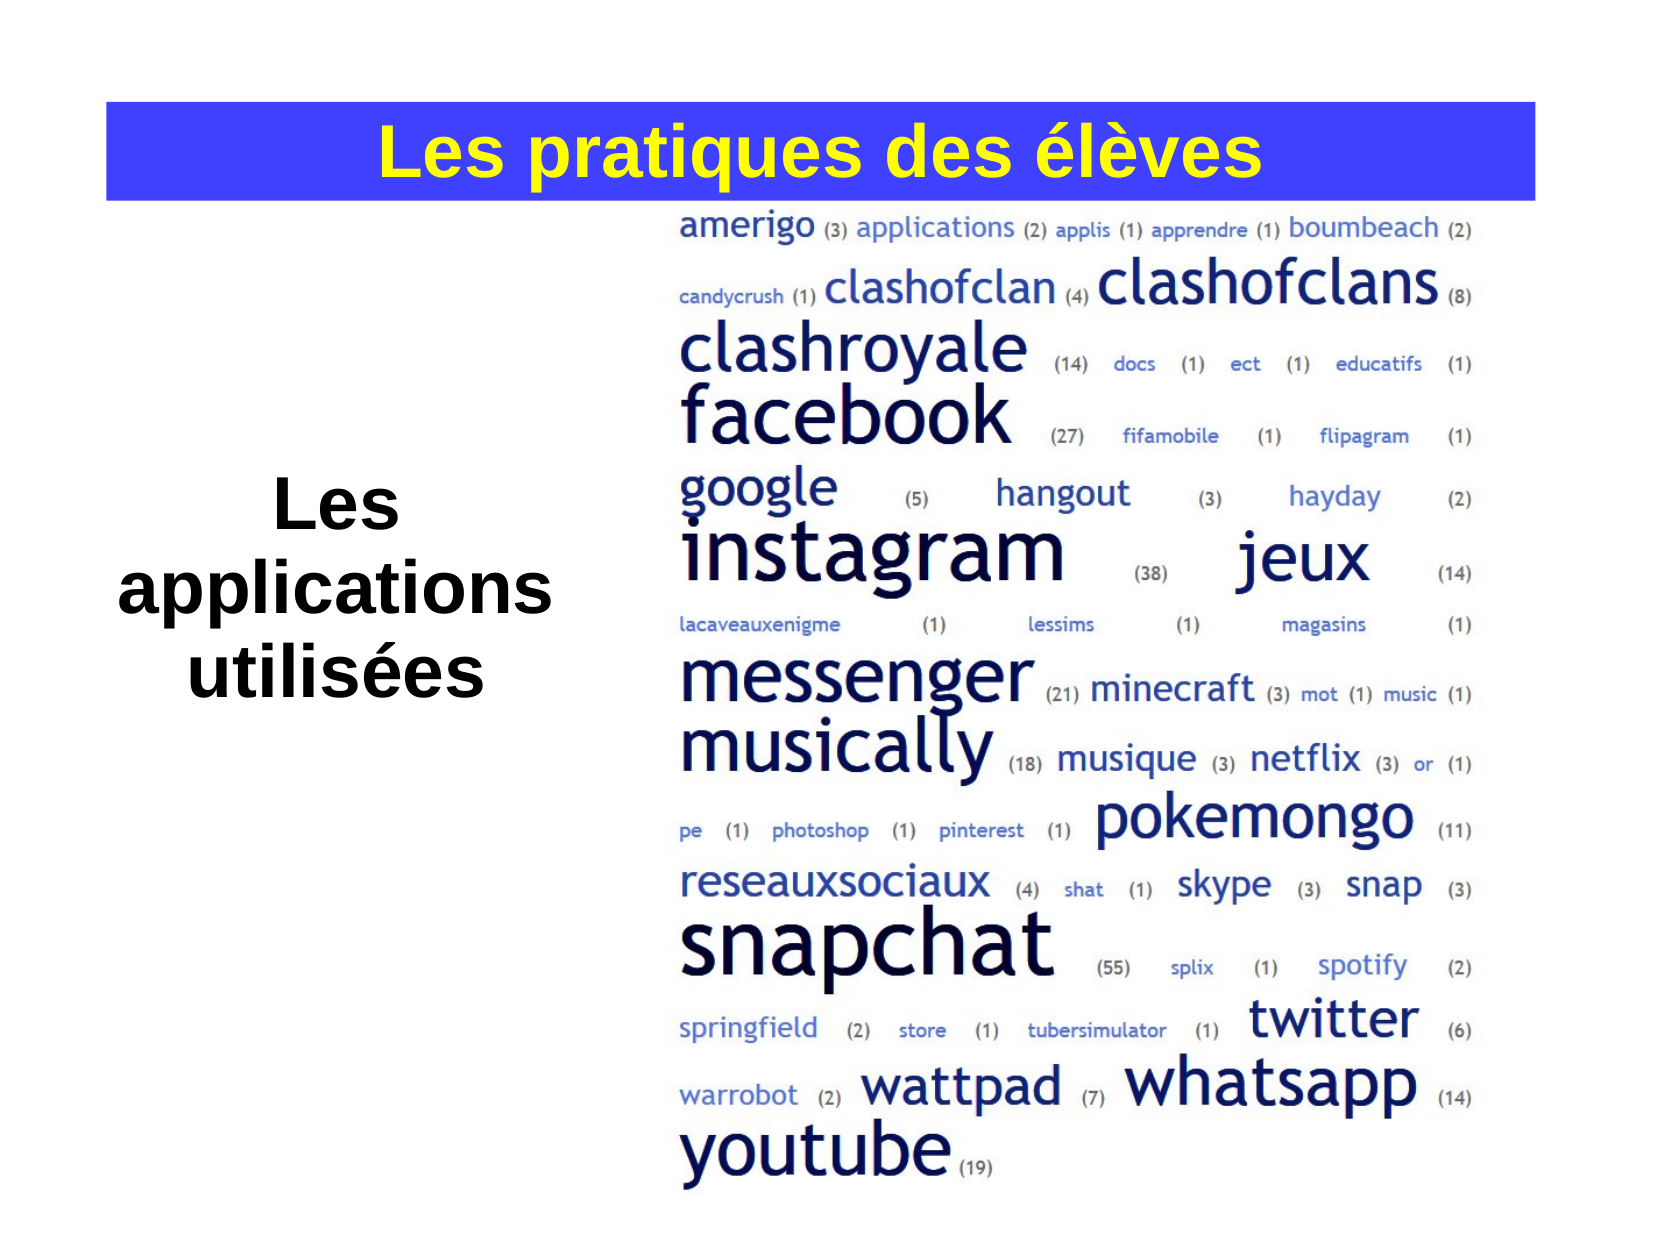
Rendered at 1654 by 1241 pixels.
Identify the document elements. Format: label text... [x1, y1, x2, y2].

text_box Les pratiques des élèves [106, 101, 1536, 201]
picture [665, 208, 1501, 1213]
text_box Les applications utilisées [82, 453, 591, 721]
